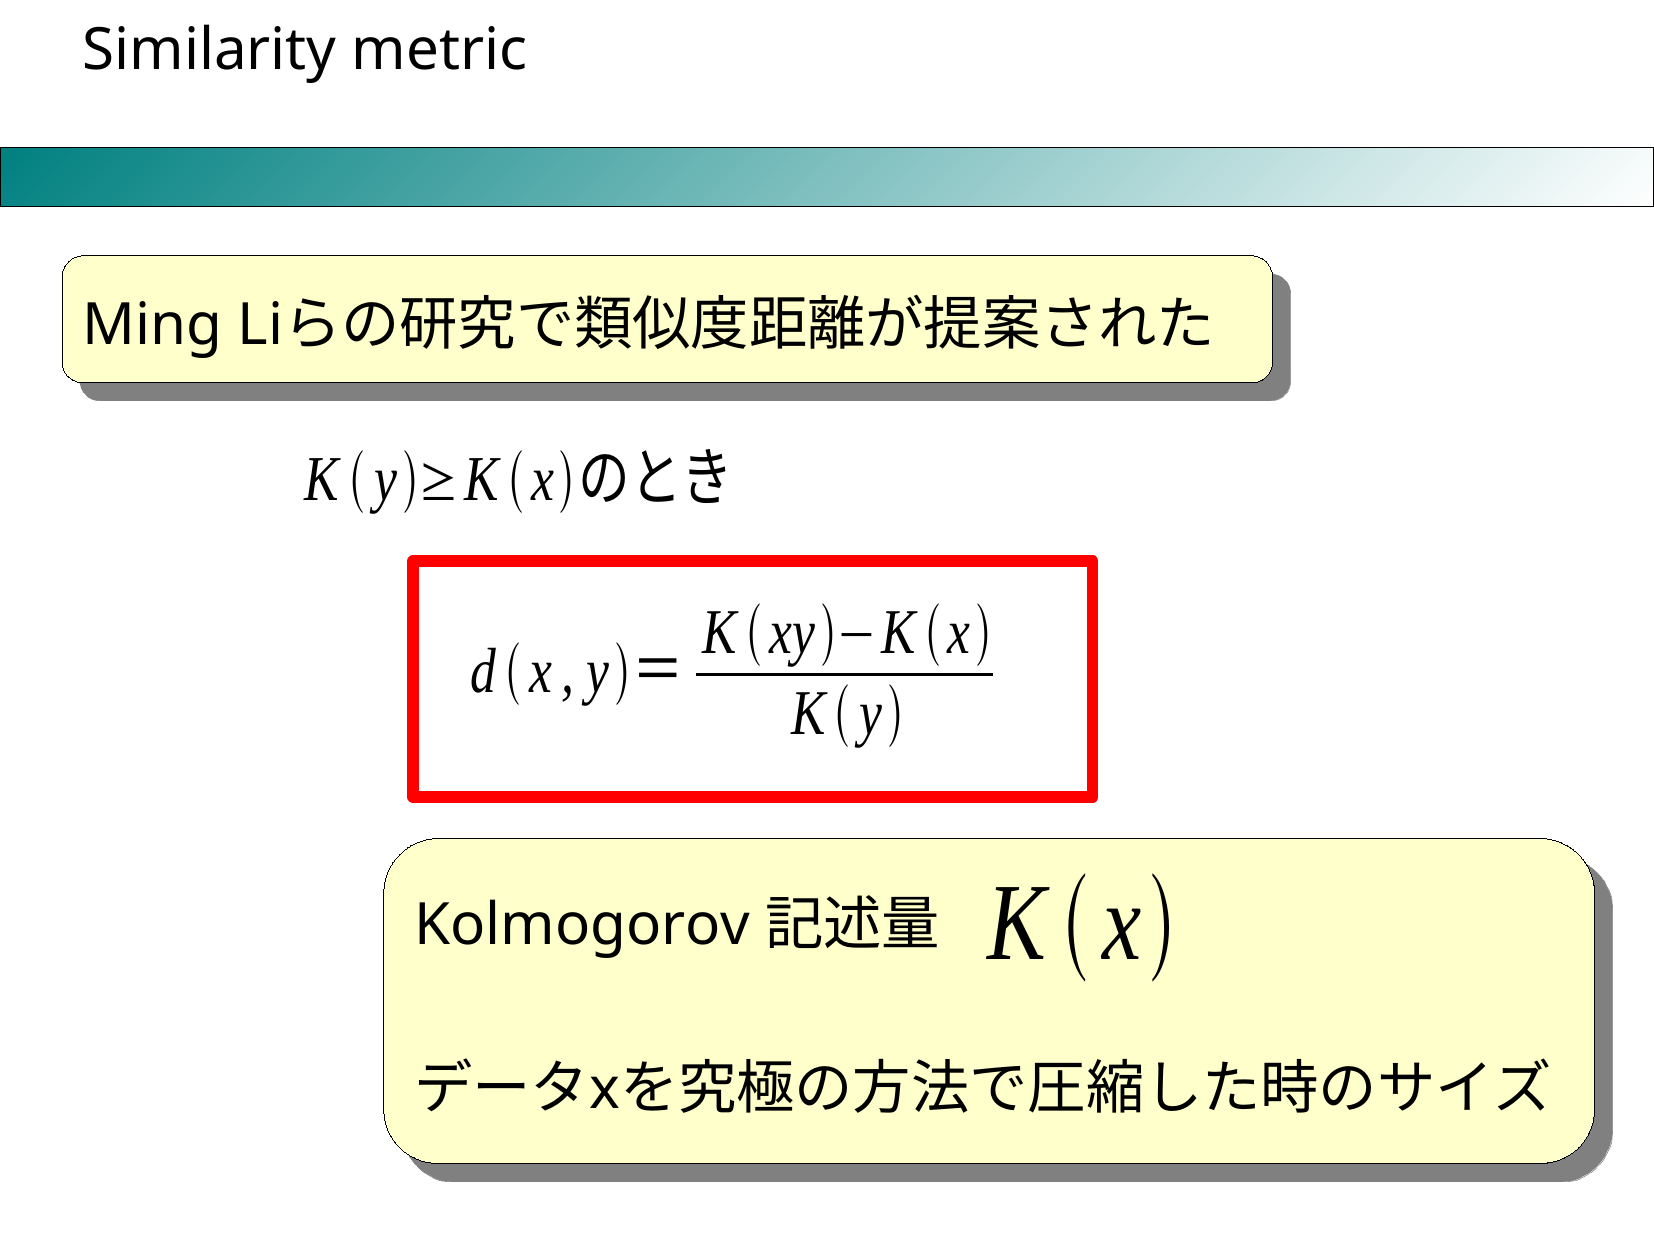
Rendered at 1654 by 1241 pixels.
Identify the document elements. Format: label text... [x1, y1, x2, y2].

chart [295, 442, 740, 516]
text_box Kolmogorov 記述量 データxを究極の方法で圧縮した時のサイズ [383, 838, 1595, 1164]
chart [974, 862, 1183, 988]
title Similarity metric [82, 26, 1571, 171]
chart [462, 596, 1001, 752]
text_box Ming Liらの研究で類似度距離が提案された [62, 255, 1273, 383]
